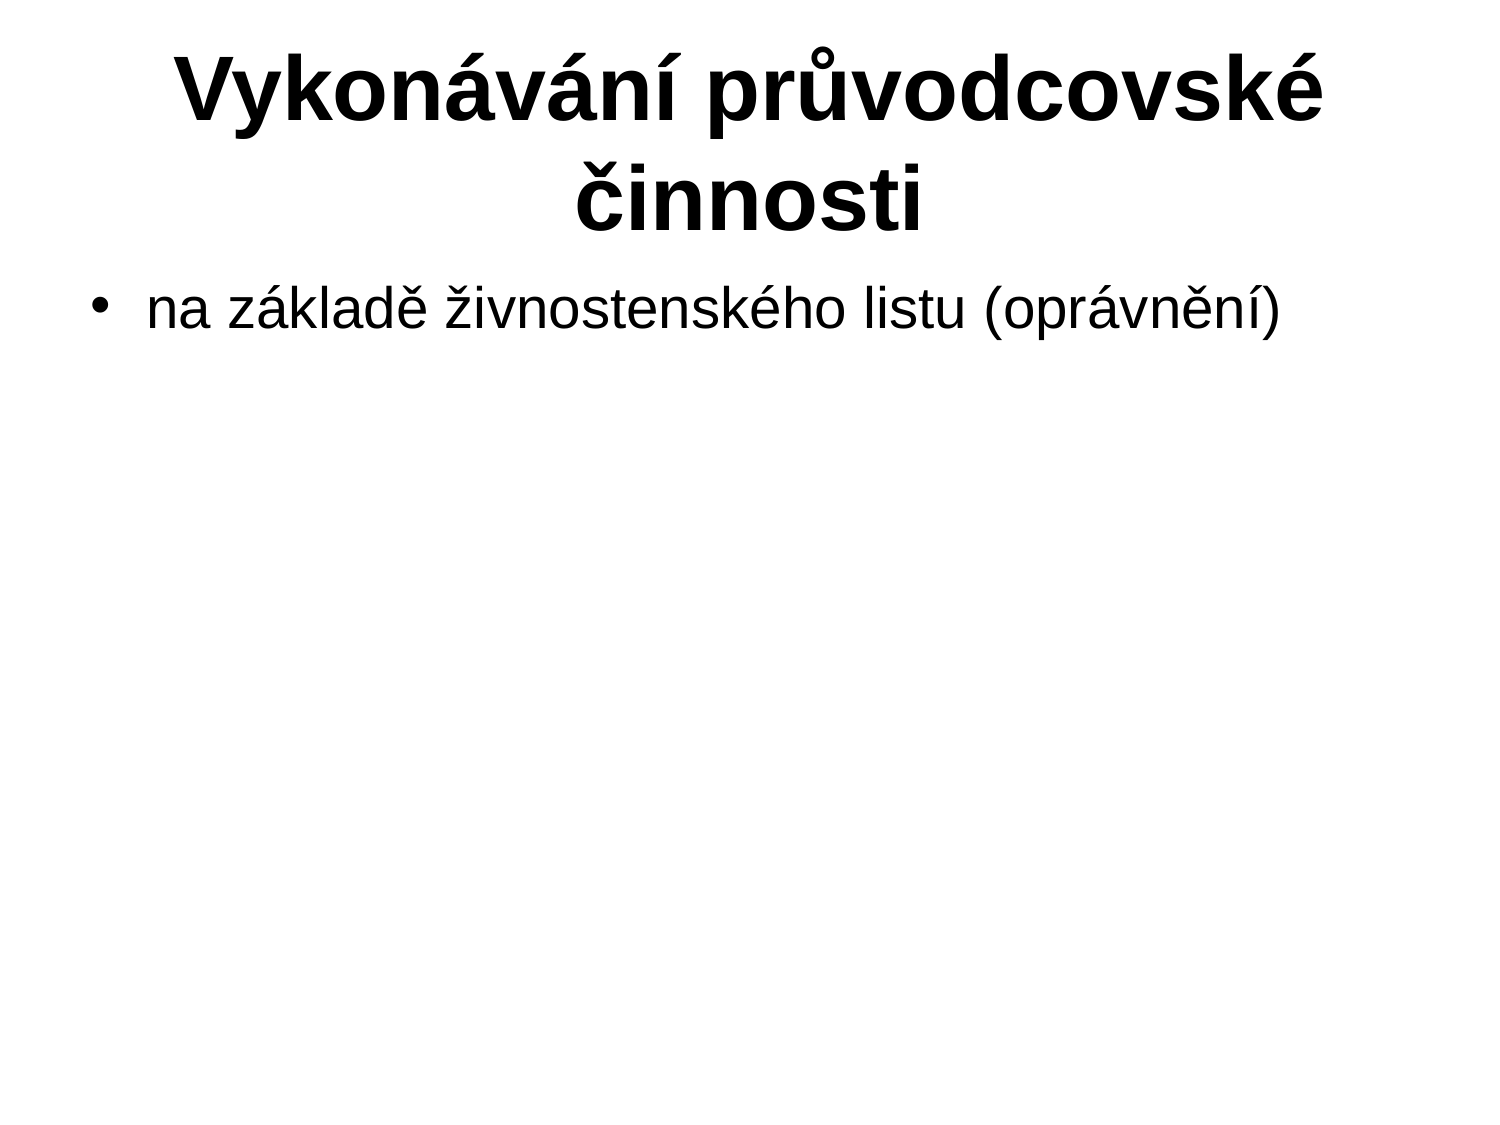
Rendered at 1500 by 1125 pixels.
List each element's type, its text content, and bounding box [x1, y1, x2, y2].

list na základě živnostenského listu (oprávnění) [75, 262, 1426, 1006]
title Vykonávání průvodcovské činnosti [75, 21, 1426, 257]
